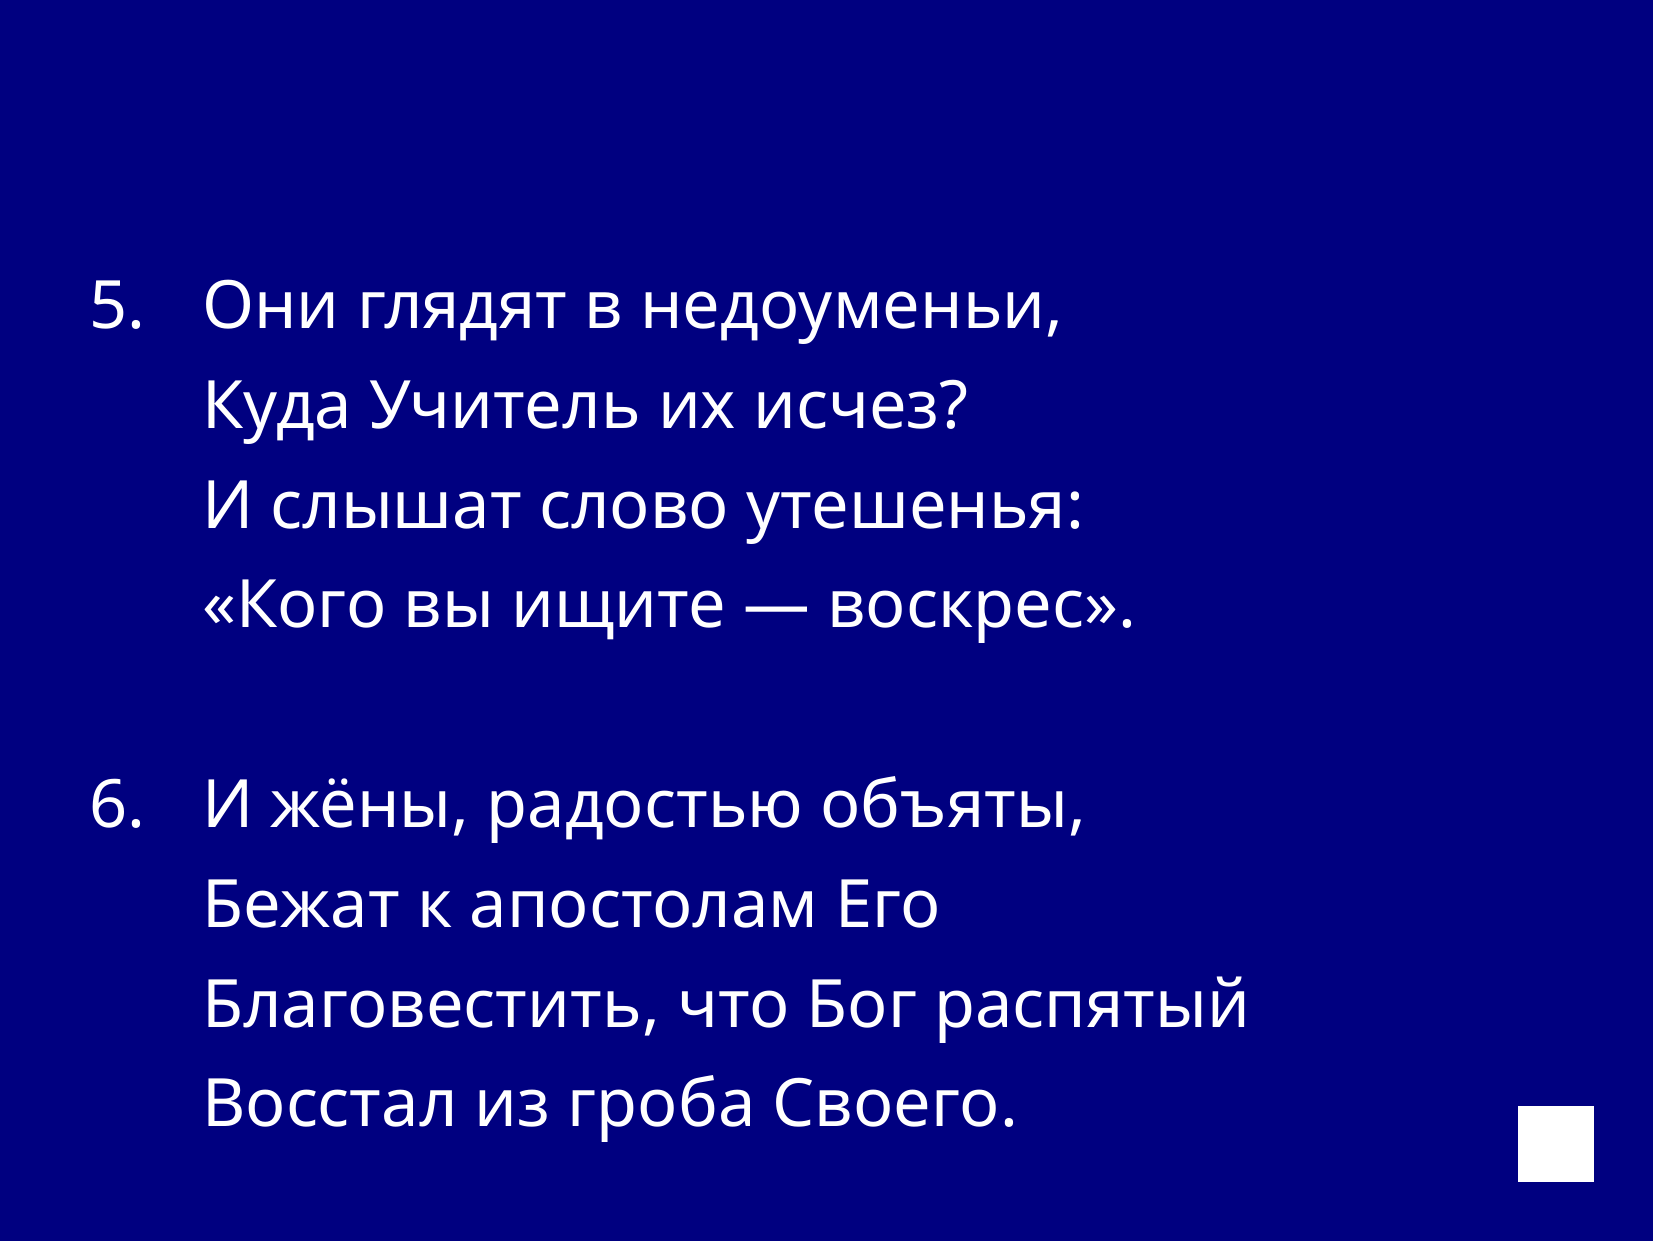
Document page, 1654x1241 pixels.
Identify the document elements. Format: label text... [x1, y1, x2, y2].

text_box [1518, 1106, 1594, 1182]
text_box 5. Они глядят в недоуменьи, Куда Учитель их исчез? И слышат слово утешенья: «Кого вы ищите — воскрес». 6. И жёны, радостью объяты, Бежат к апостолам Его Благовестить, что Бог распятый Восстал из гроба Своего. [75, 150, 1576, 1163]
